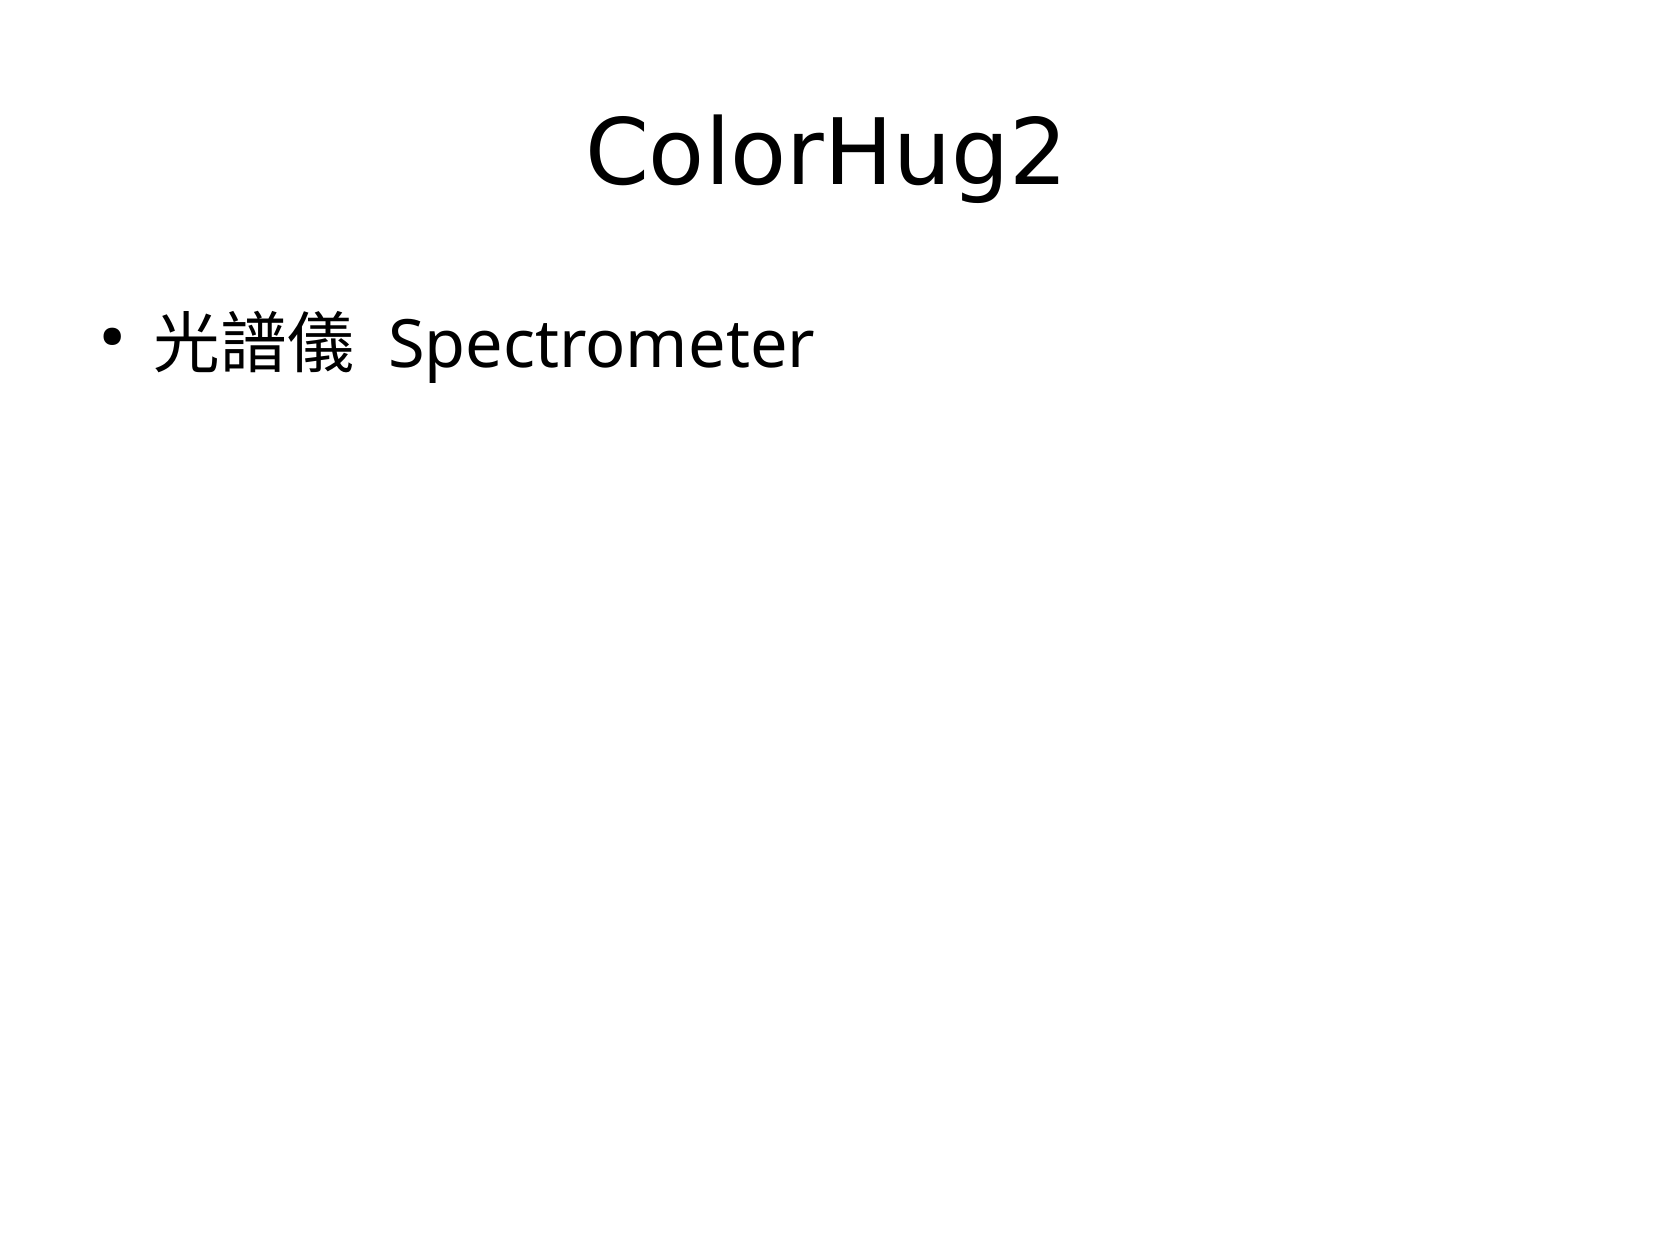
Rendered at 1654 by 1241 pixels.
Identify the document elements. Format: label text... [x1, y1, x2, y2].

title ColorHug2 [82, 49, 1571, 257]
list 光譜儀 Spectrometer [82, 290, 1571, 1010]
